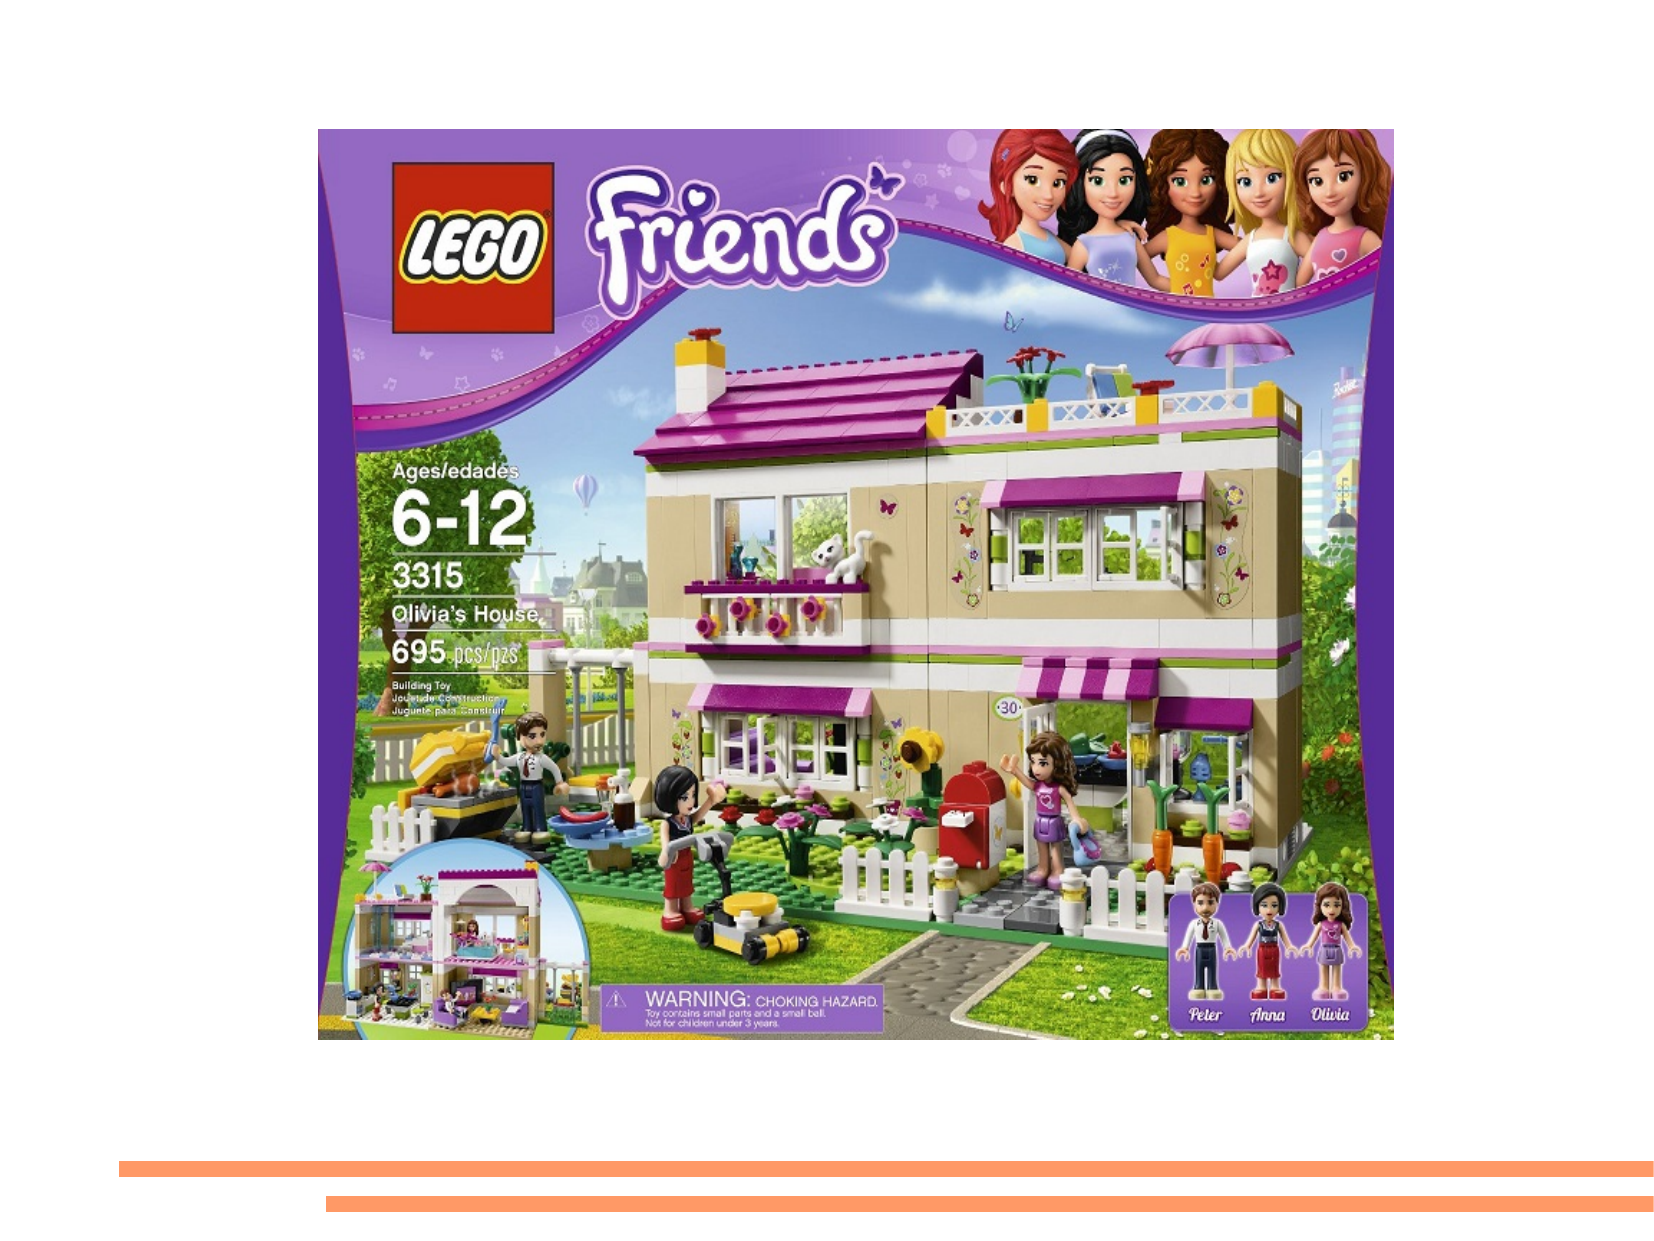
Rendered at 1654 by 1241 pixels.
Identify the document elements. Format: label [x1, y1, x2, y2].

picture [318, 129, 1394, 1040]
